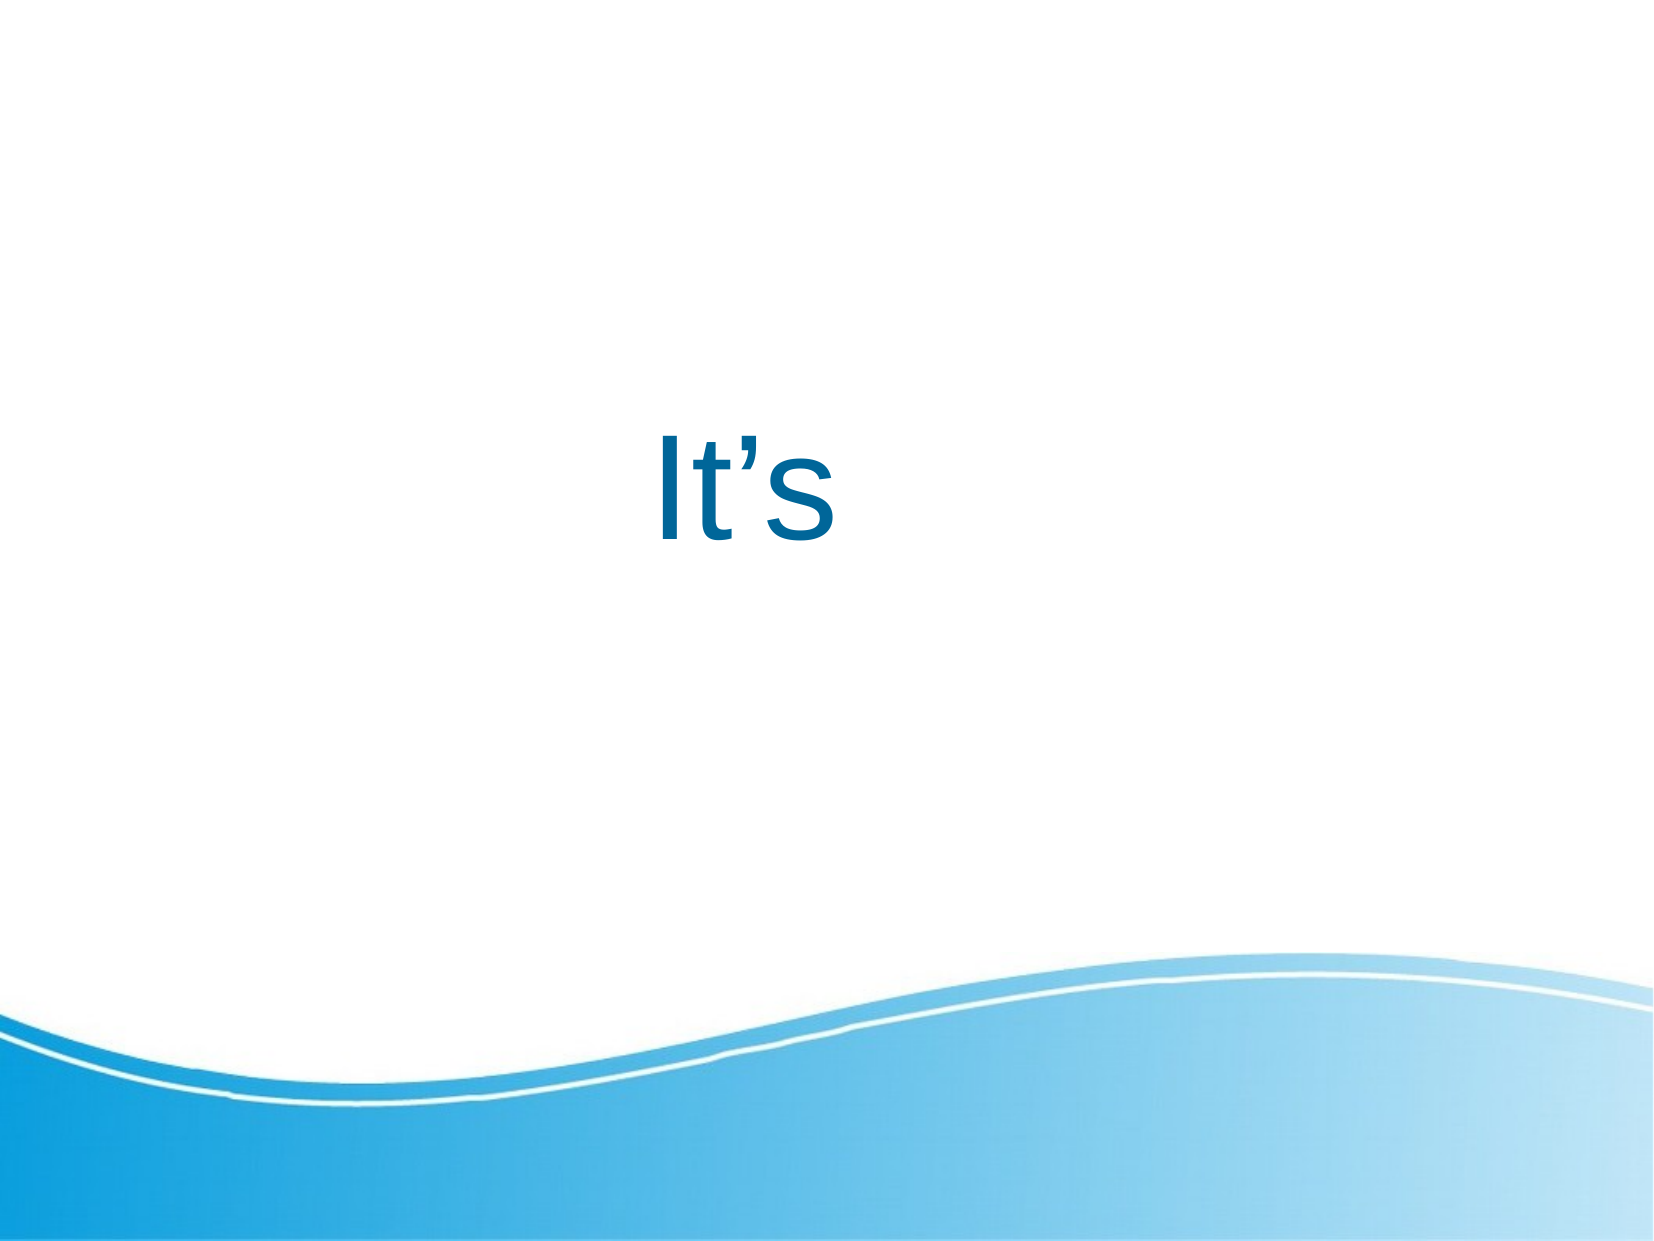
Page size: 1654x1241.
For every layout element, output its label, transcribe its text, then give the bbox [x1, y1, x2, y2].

title It’s [0, 384, 1489, 592]
picture [0, 952, 1654, 1241]
